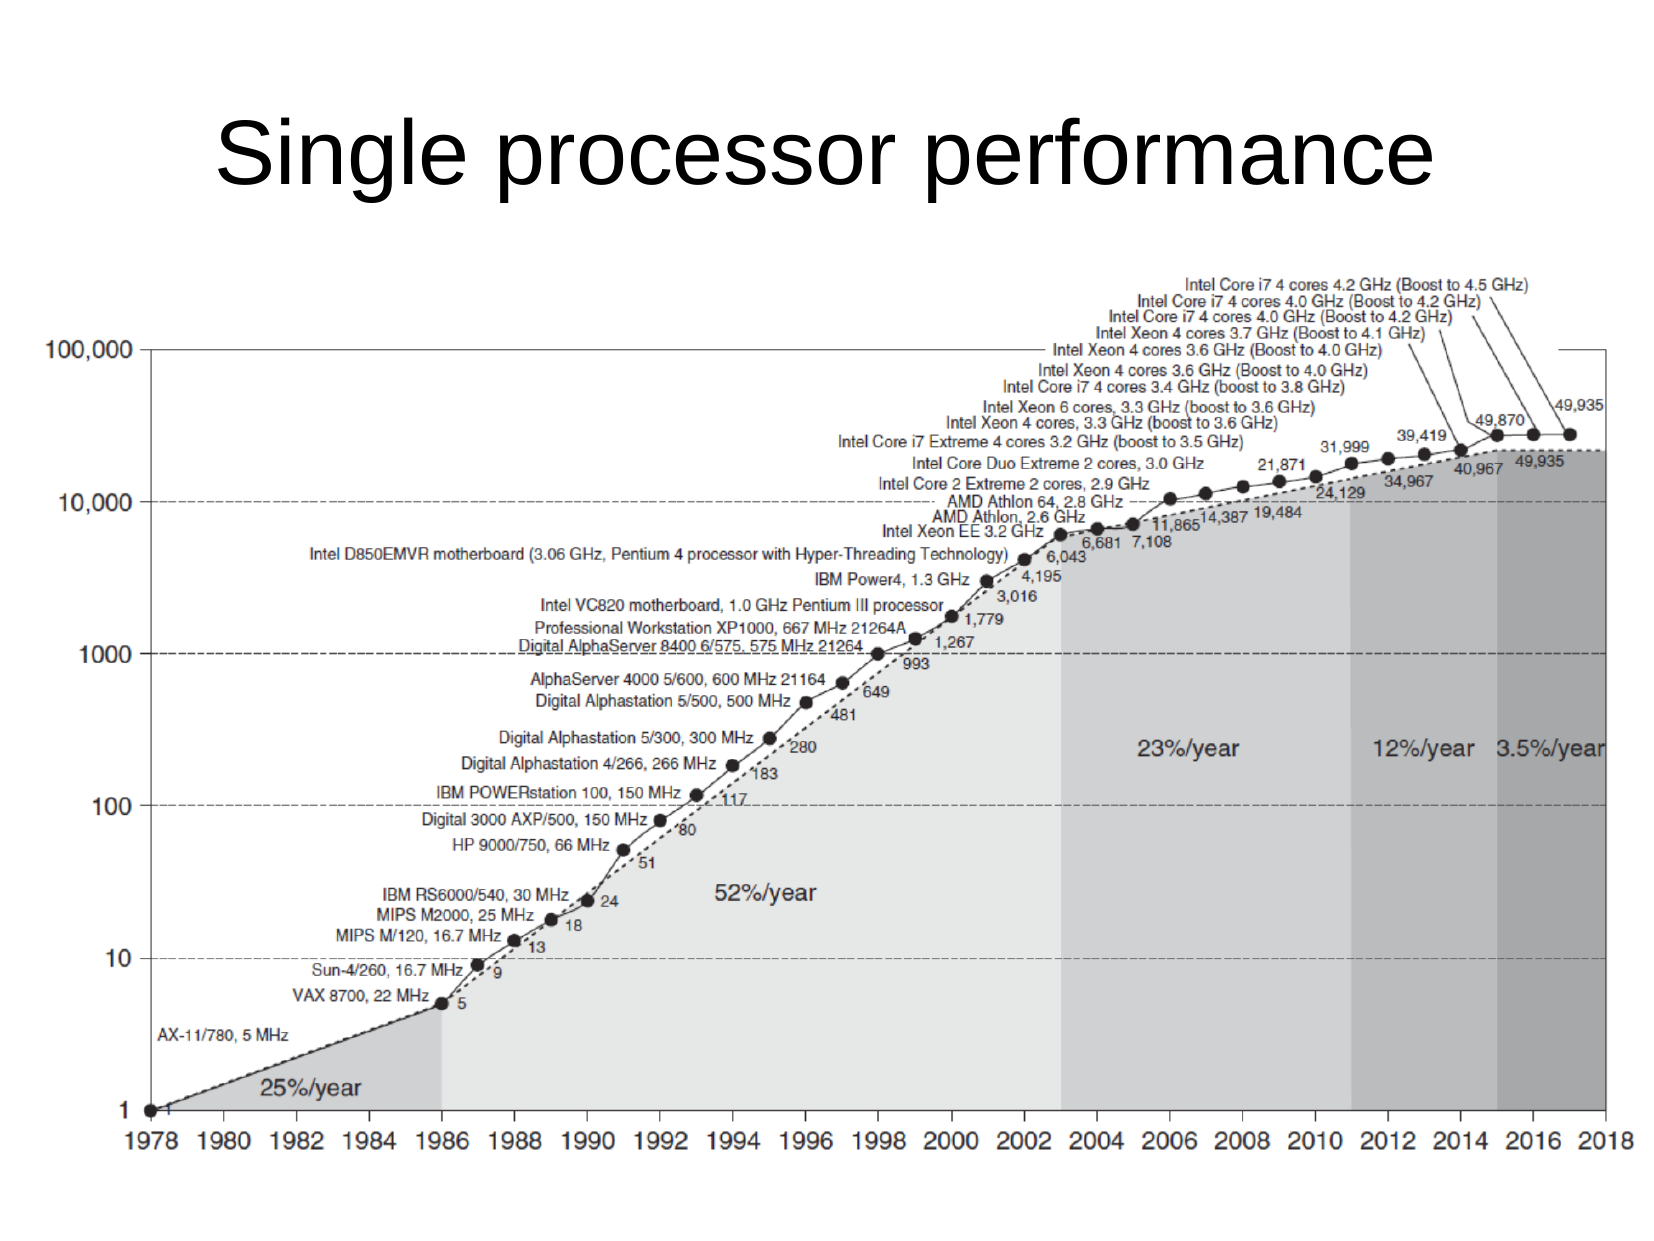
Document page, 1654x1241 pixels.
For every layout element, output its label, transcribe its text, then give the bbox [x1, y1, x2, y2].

picture [37, 264, 1645, 1163]
title Single processor performance [82, 49, 1571, 257]
